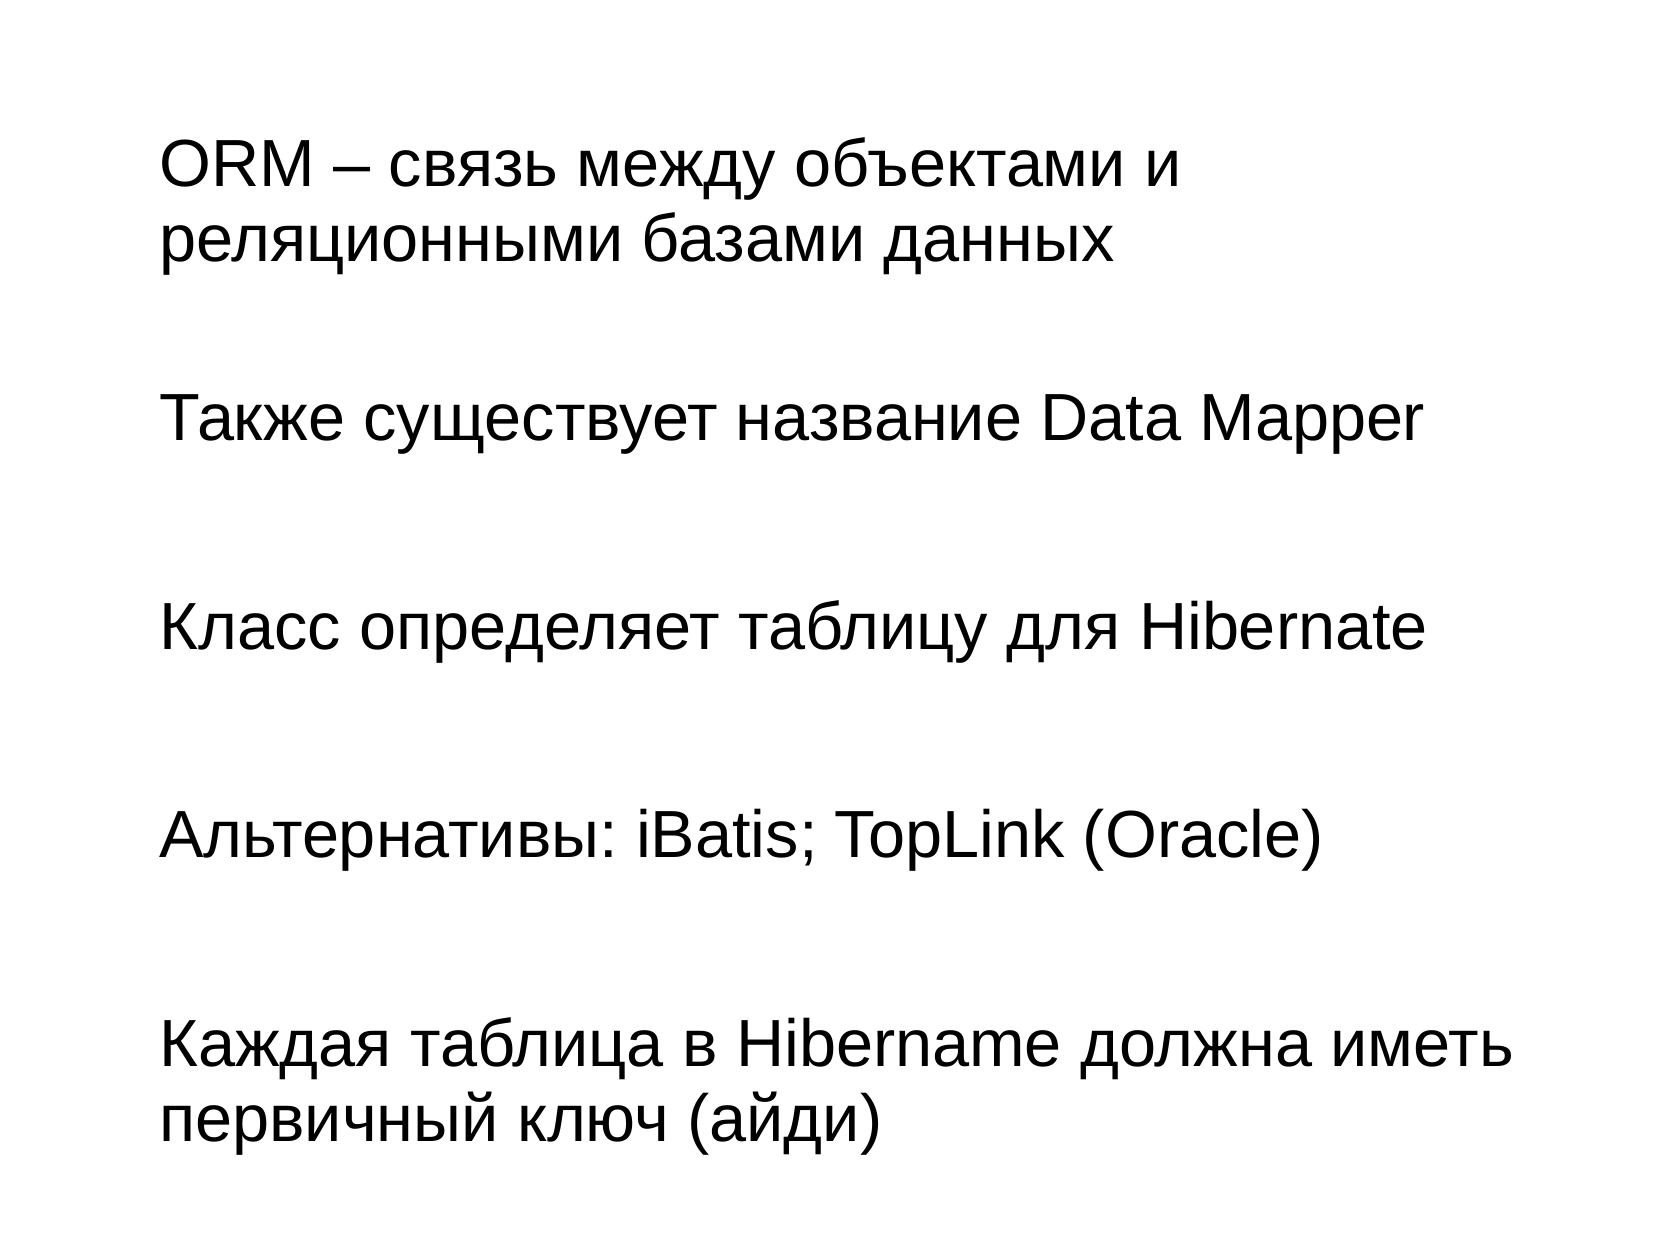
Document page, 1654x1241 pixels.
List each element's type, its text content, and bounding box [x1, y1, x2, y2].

list ORM – связь между объектами и реляционными базами данных Также существует название Data Mapper Класс определяет таблицу для Hibernate Альтернативы: iBatis; TopLink (Oracle) Каждая таблица в Hibername должна иметь первичный ключ (айди) [88, 126, 1577, 1156]
